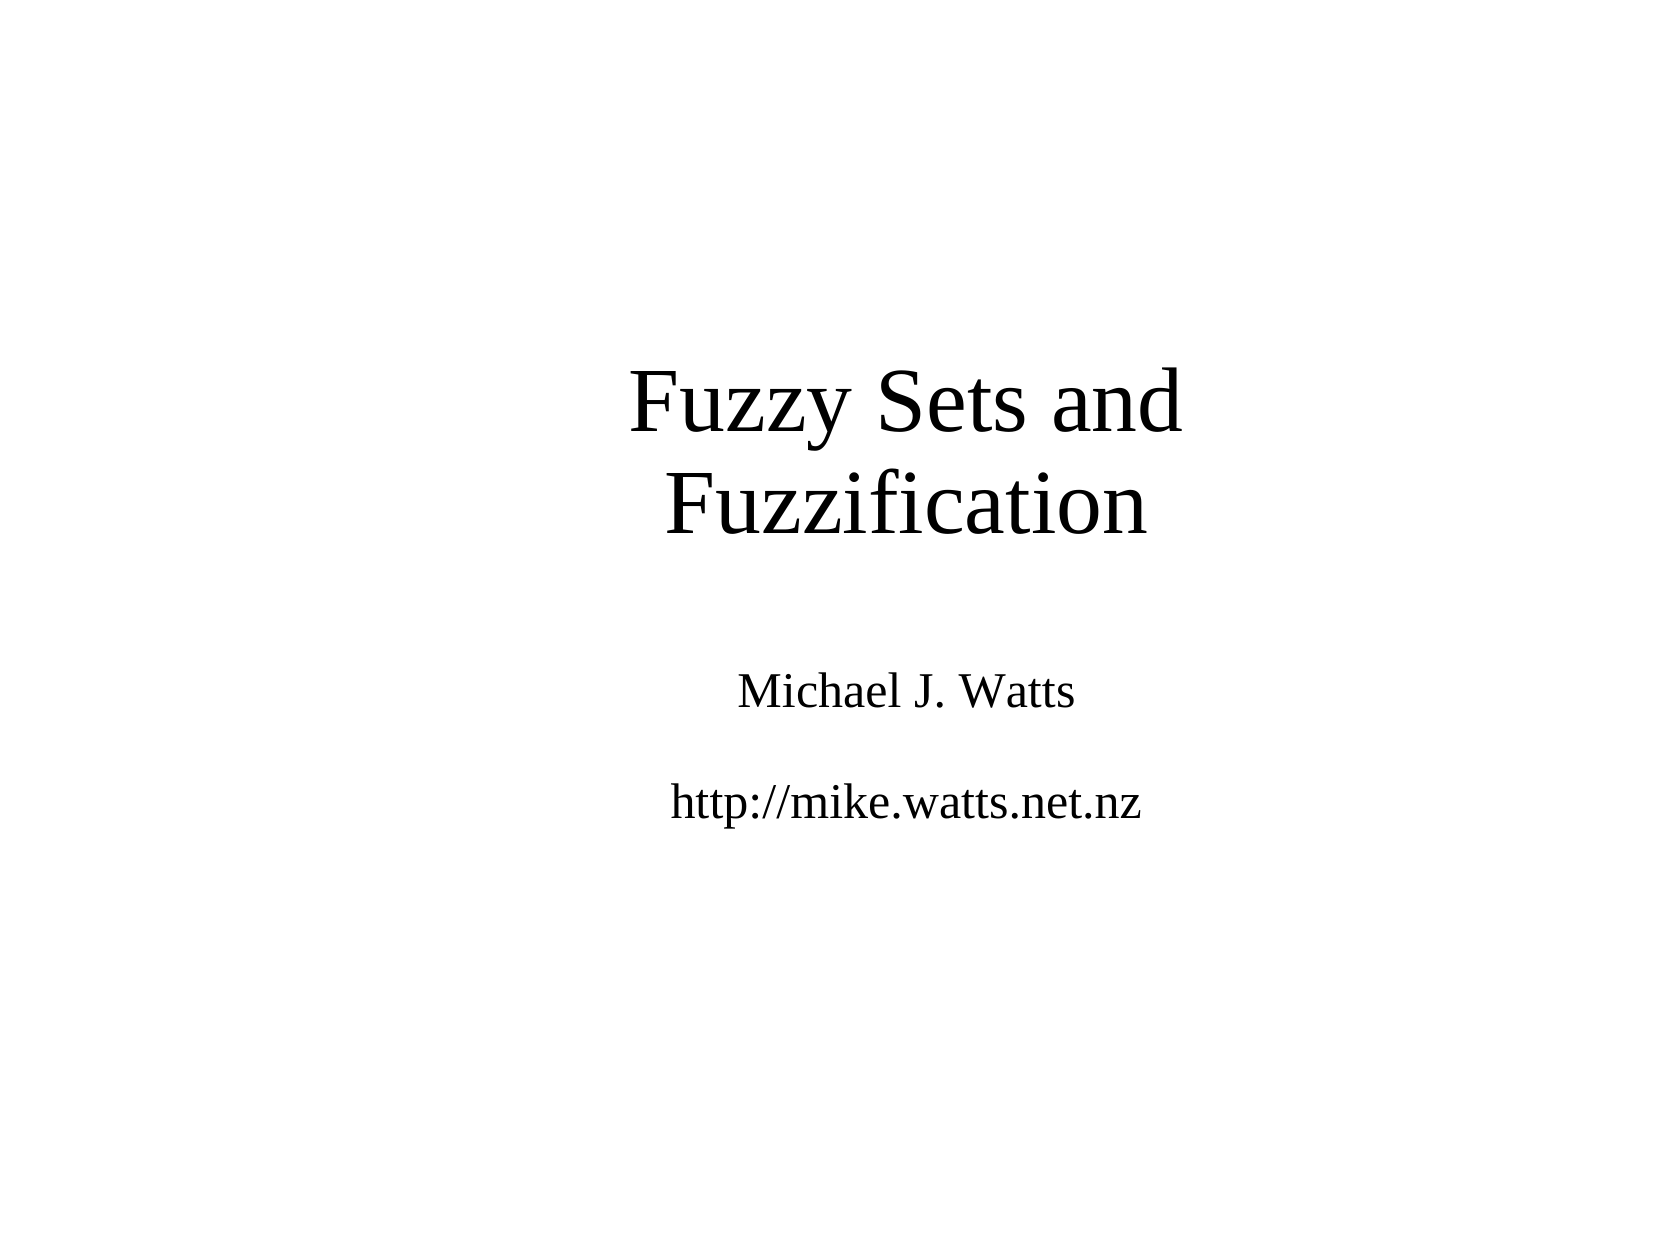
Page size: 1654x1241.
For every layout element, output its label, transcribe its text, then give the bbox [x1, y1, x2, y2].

text_box Fuzzy Sets and Fuzzification Michael J. Watts http://mike.watts.net.nz [380, 349, 1433, 962]
